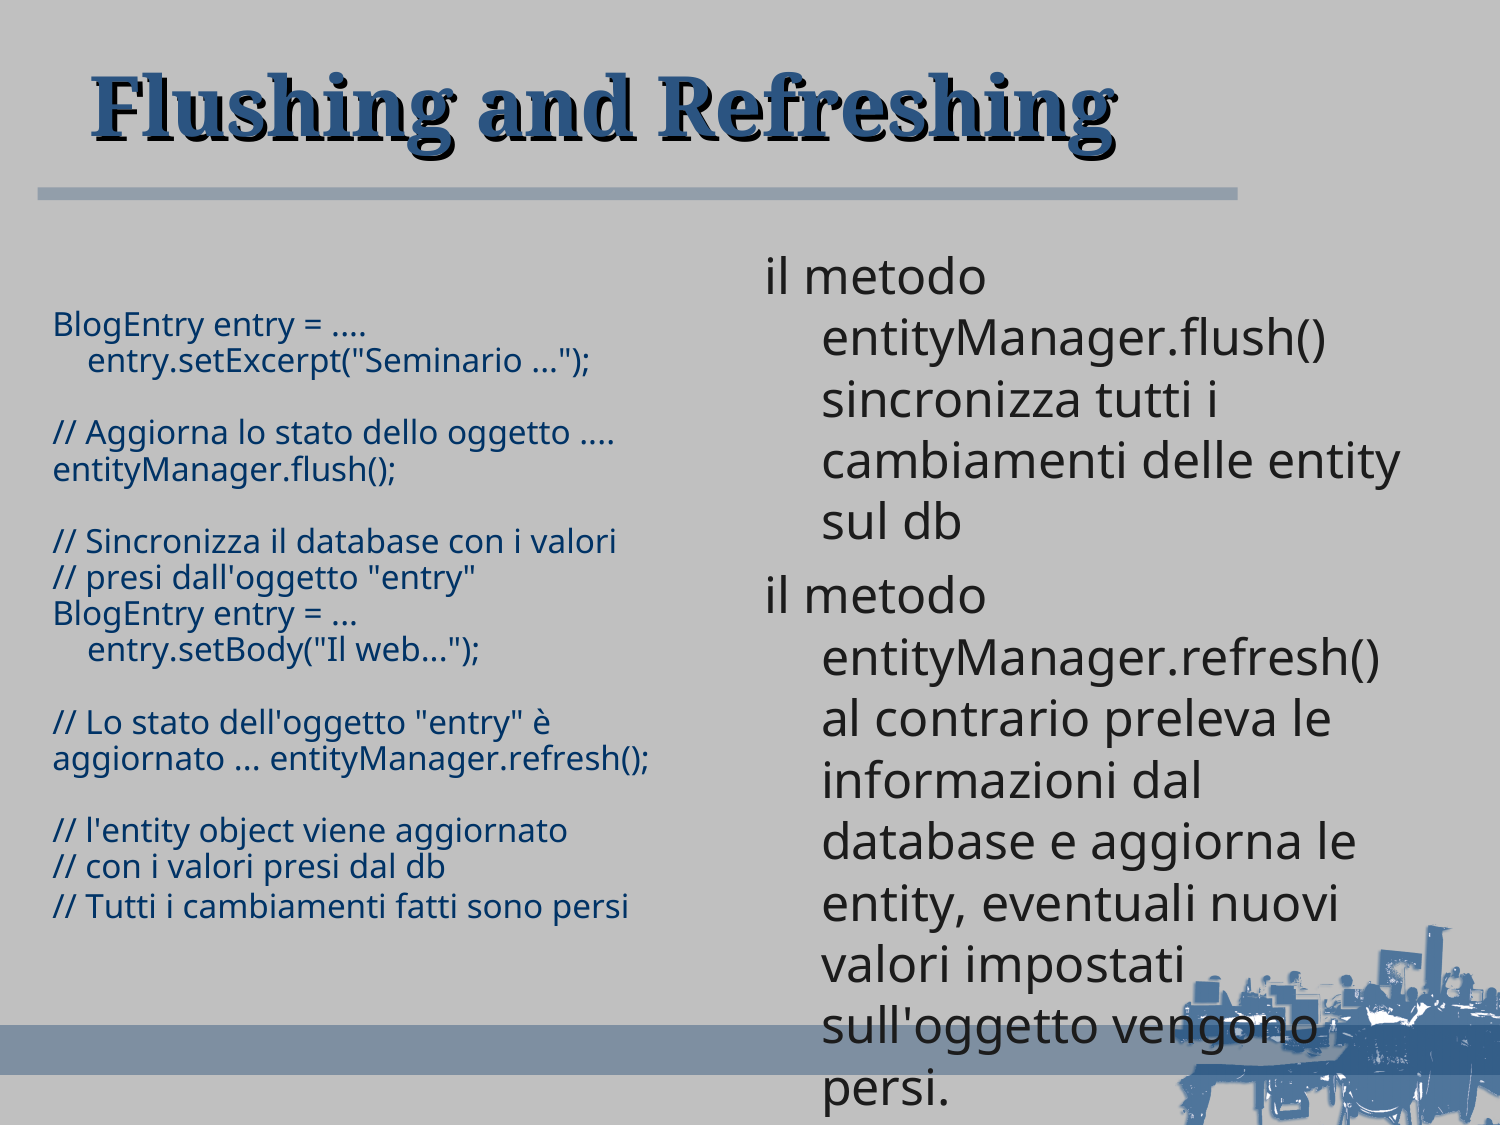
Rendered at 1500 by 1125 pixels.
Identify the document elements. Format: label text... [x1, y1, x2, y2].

text_box BlogEntry entry = .... entry.setExcerpt("Seminario ..."); // Aggiorna lo stato dello oggetto .... entityManager.flush(); // Sincronizza il database con i valori // presi dall'oggetto "entry" BlogEntry entry = ... entry.setBody("Il web..."); // Lo stato dell'oggetto "entry" è aggiornato ... entityManager.refresh(); // l'entity object viene aggiornato // con i valori presi dal db // Tutti i cambiamenti fatti sono persi [37, 299, 763, 935]
title Flushing and Refreshing [75, 35, 1426, 174]
list il metodo entityManager.flush() sincronizza tutti i cambiamenti delle entity sul db il metodo entityManager.refresh() al contrario preleva le informazioni dal database e aggiorna le entity, eventuali nuovi valori impostati sull'oggetto vengono persi. [750, 237, 1426, 1006]
